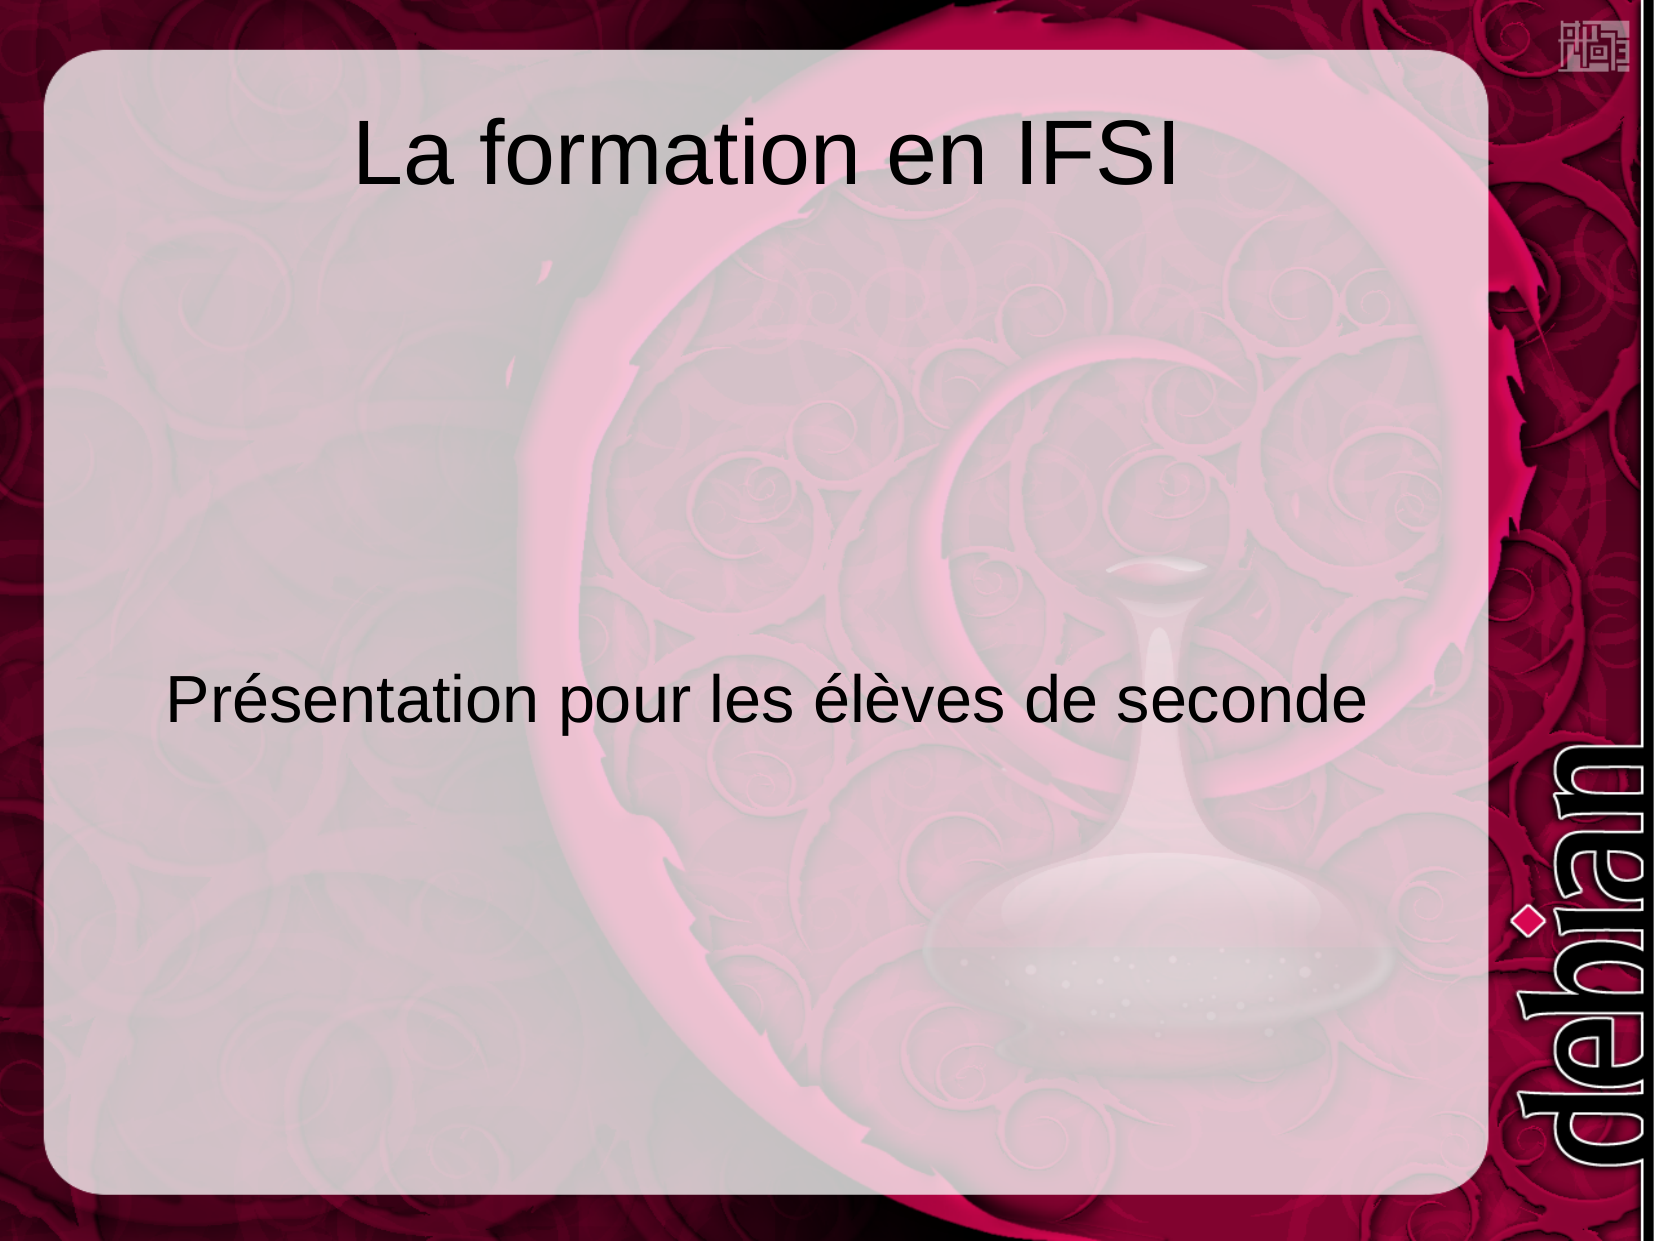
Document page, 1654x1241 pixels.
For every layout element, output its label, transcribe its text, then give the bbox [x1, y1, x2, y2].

picture [0, 0, 1654, 1241]
title La formation en IFSI [59, 49, 1477, 257]
subtitle Présentation pour les élèves de seconde [59, 290, 1477, 1109]
